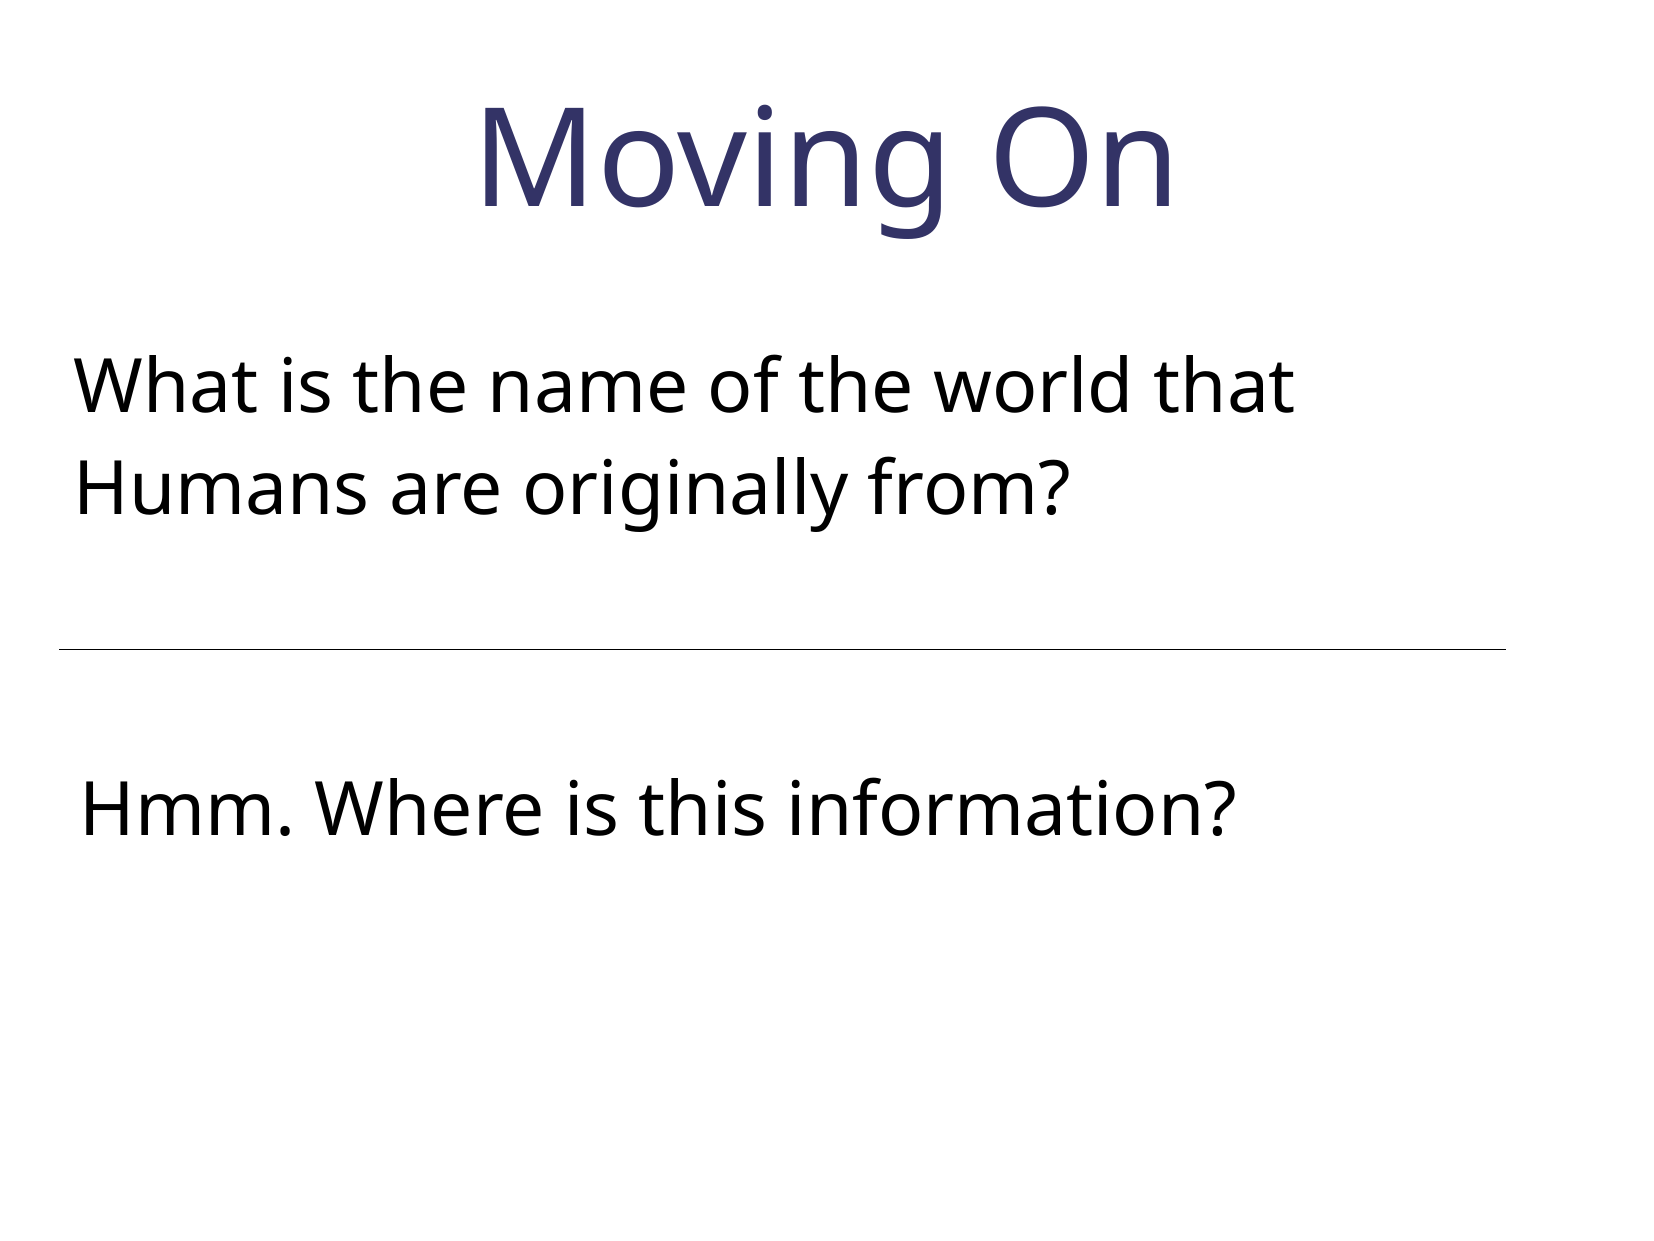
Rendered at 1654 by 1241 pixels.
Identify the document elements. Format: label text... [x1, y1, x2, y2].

title Moving On [82, 56, 1571, 250]
text_box What is the name of the world that Humans are originally from? [59, 324, 1412, 523]
text_box Hmm. Where is this information? [64, 747, 1343, 854]
